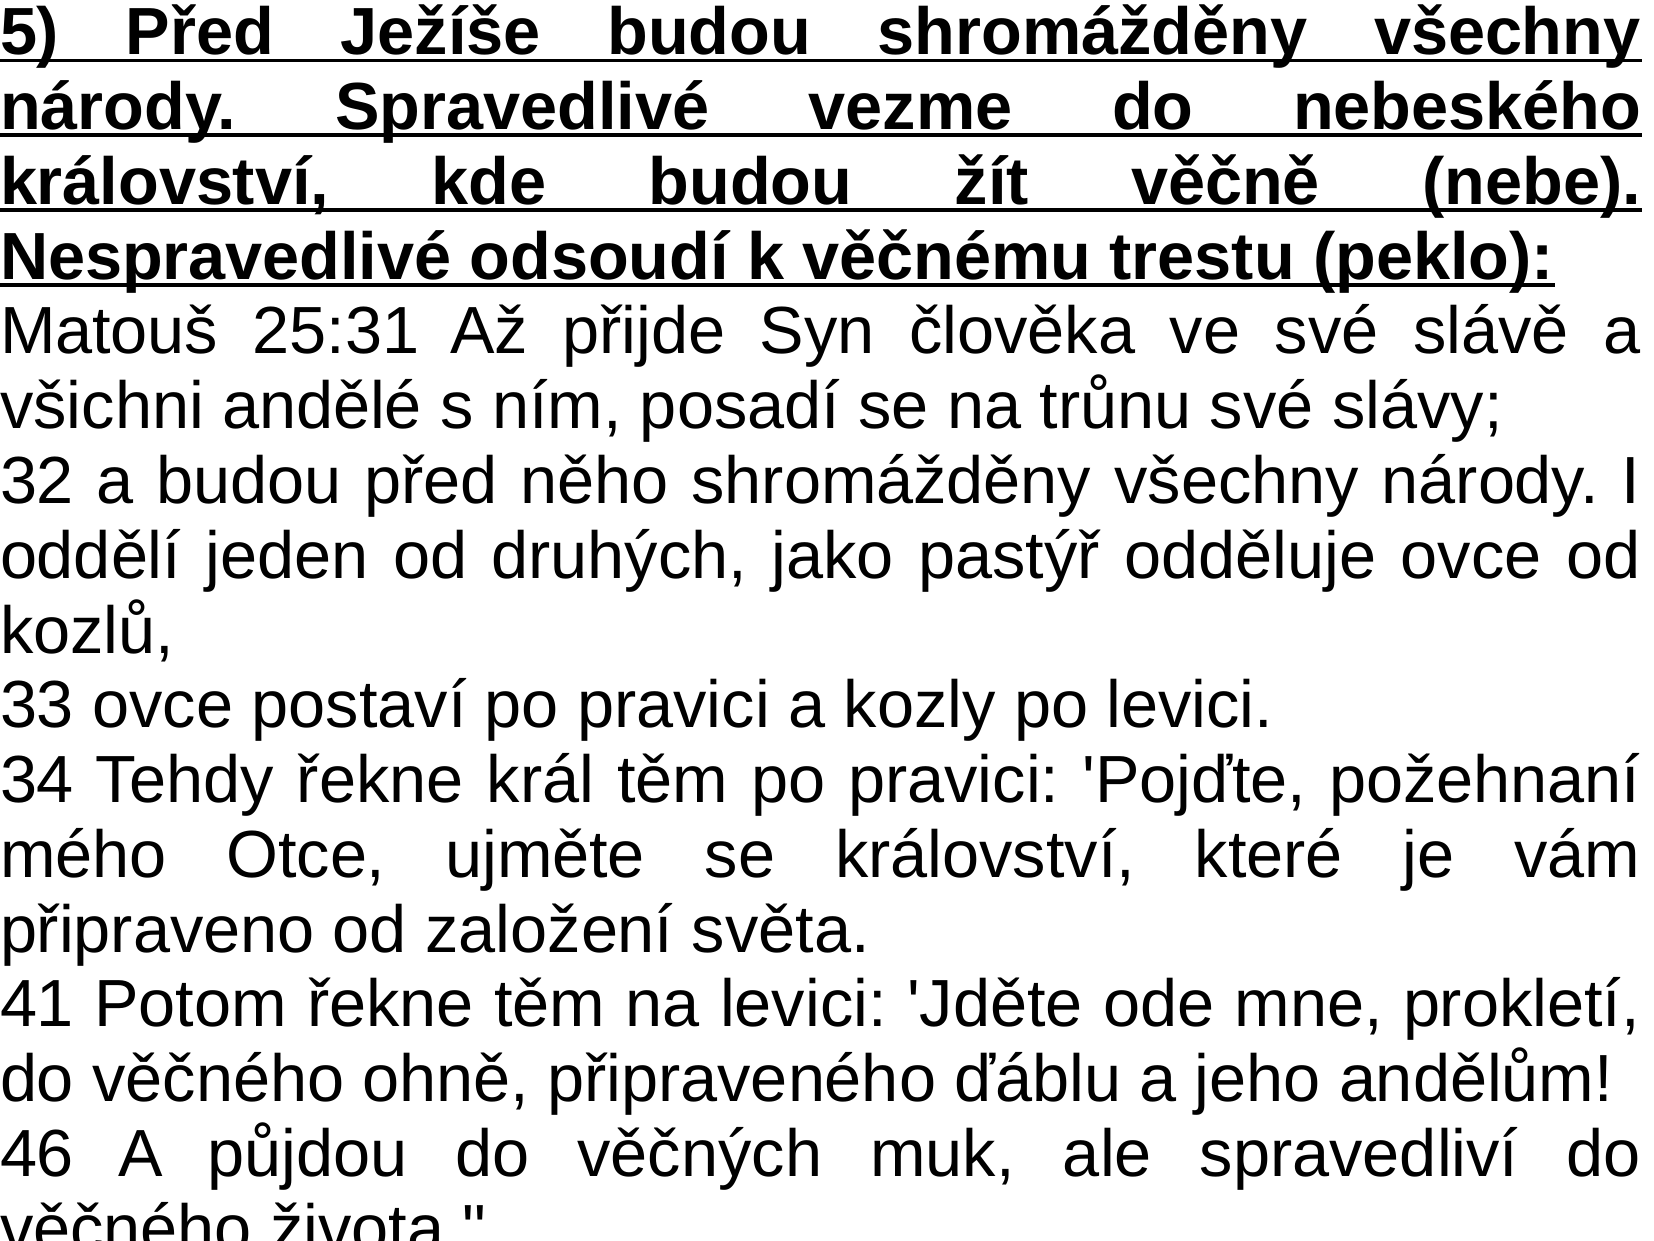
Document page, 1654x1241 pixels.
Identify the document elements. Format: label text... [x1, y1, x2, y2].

subtitle 5) Před Ježíše budou shromážděny všechny národy. Spravedlivé vezme do nebeského království, kde budou žít věčně (nebe). Nespravedlivé odsoudí k věčnému trestu (peklo): Matouš 25:31 Až přijde Syn člověka ve své slávě a všichni andělé s ním, posadí se na trůnu své slávy; 32 a budou před něho shromážděny všechny národy. I oddělí jeden od druhých, jako pastýř odděluje ovce od kozlů, 33 ovce postaví po pravici a kozly po levici. 34 Tehdy řekne král těm po pravici: 'Pojďte, požehnaní mého Otce, ujměte se království, které je vám připraveno od založení světa. 41 Potom řekne těm na levici: 'Jděte ode mne, prokletí, do věčného ohně, připraveného ďáblu a jeho andělům! 46 A půjdou do věčných muk, ale spravedliví do věčného života." [0, 0, 1642, 1241]
